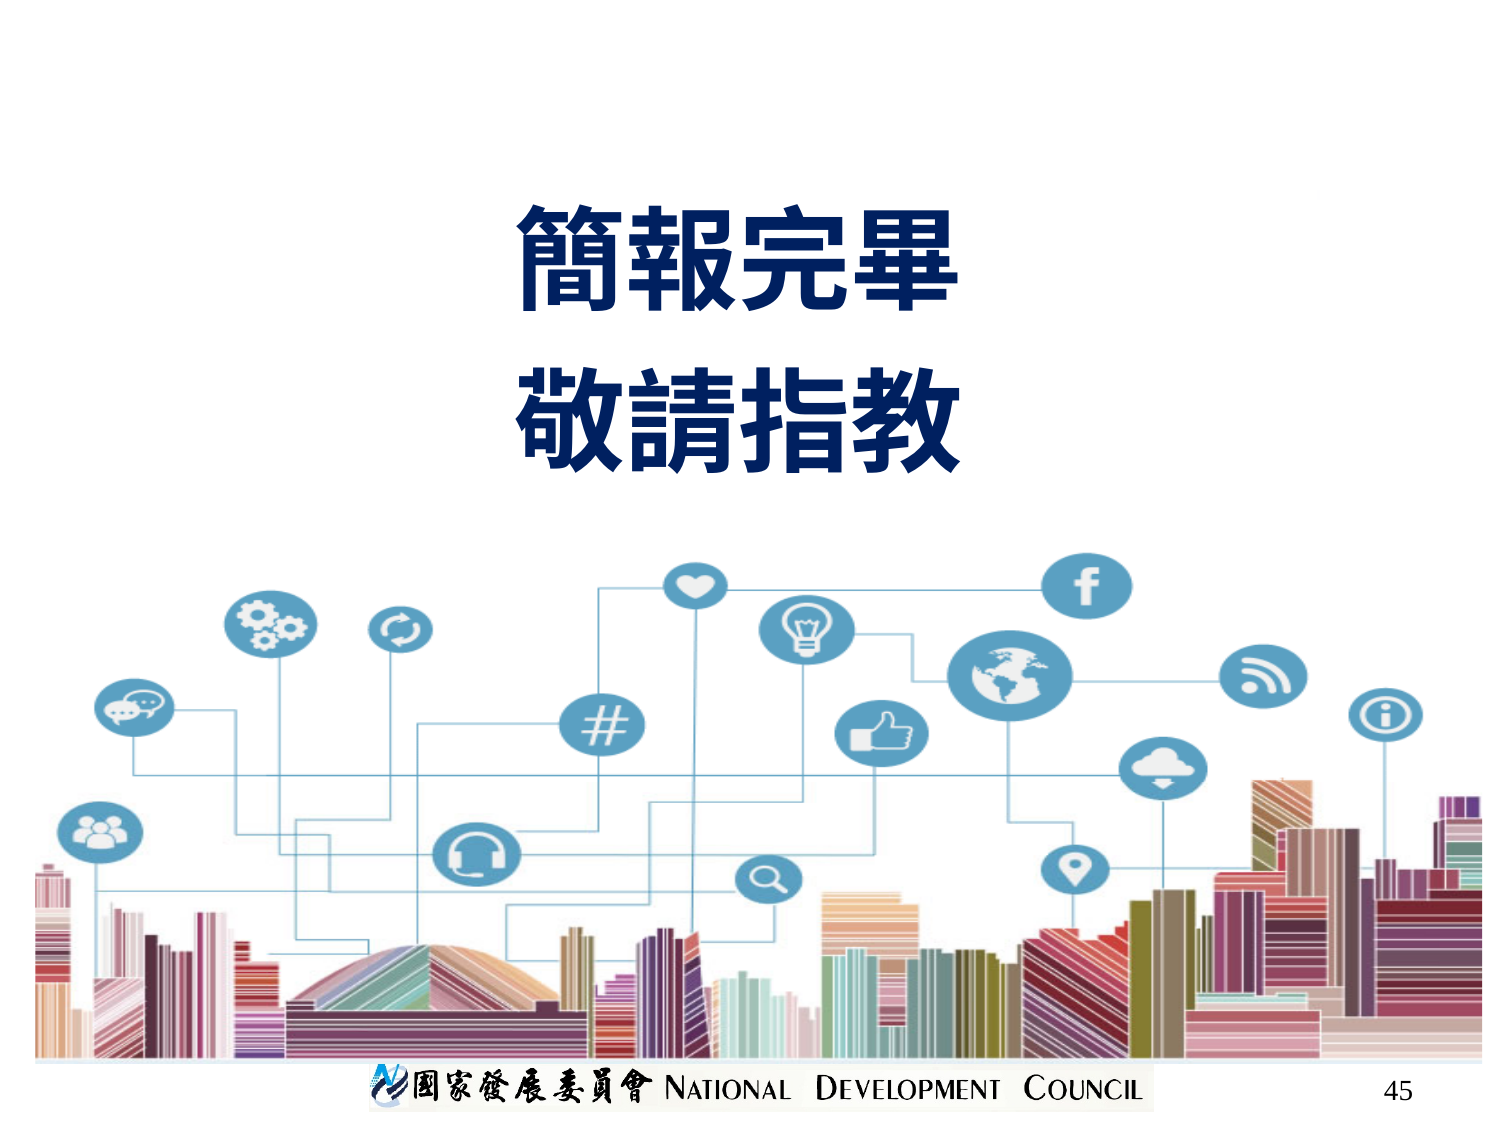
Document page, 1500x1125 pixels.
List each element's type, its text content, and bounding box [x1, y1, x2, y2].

picture [35, 531, 1483, 1064]
text_box 45 [1368, 1063, 1485, 1100]
text_box 簡報完畢 敬請指教 [159, 181, 1317, 498]
